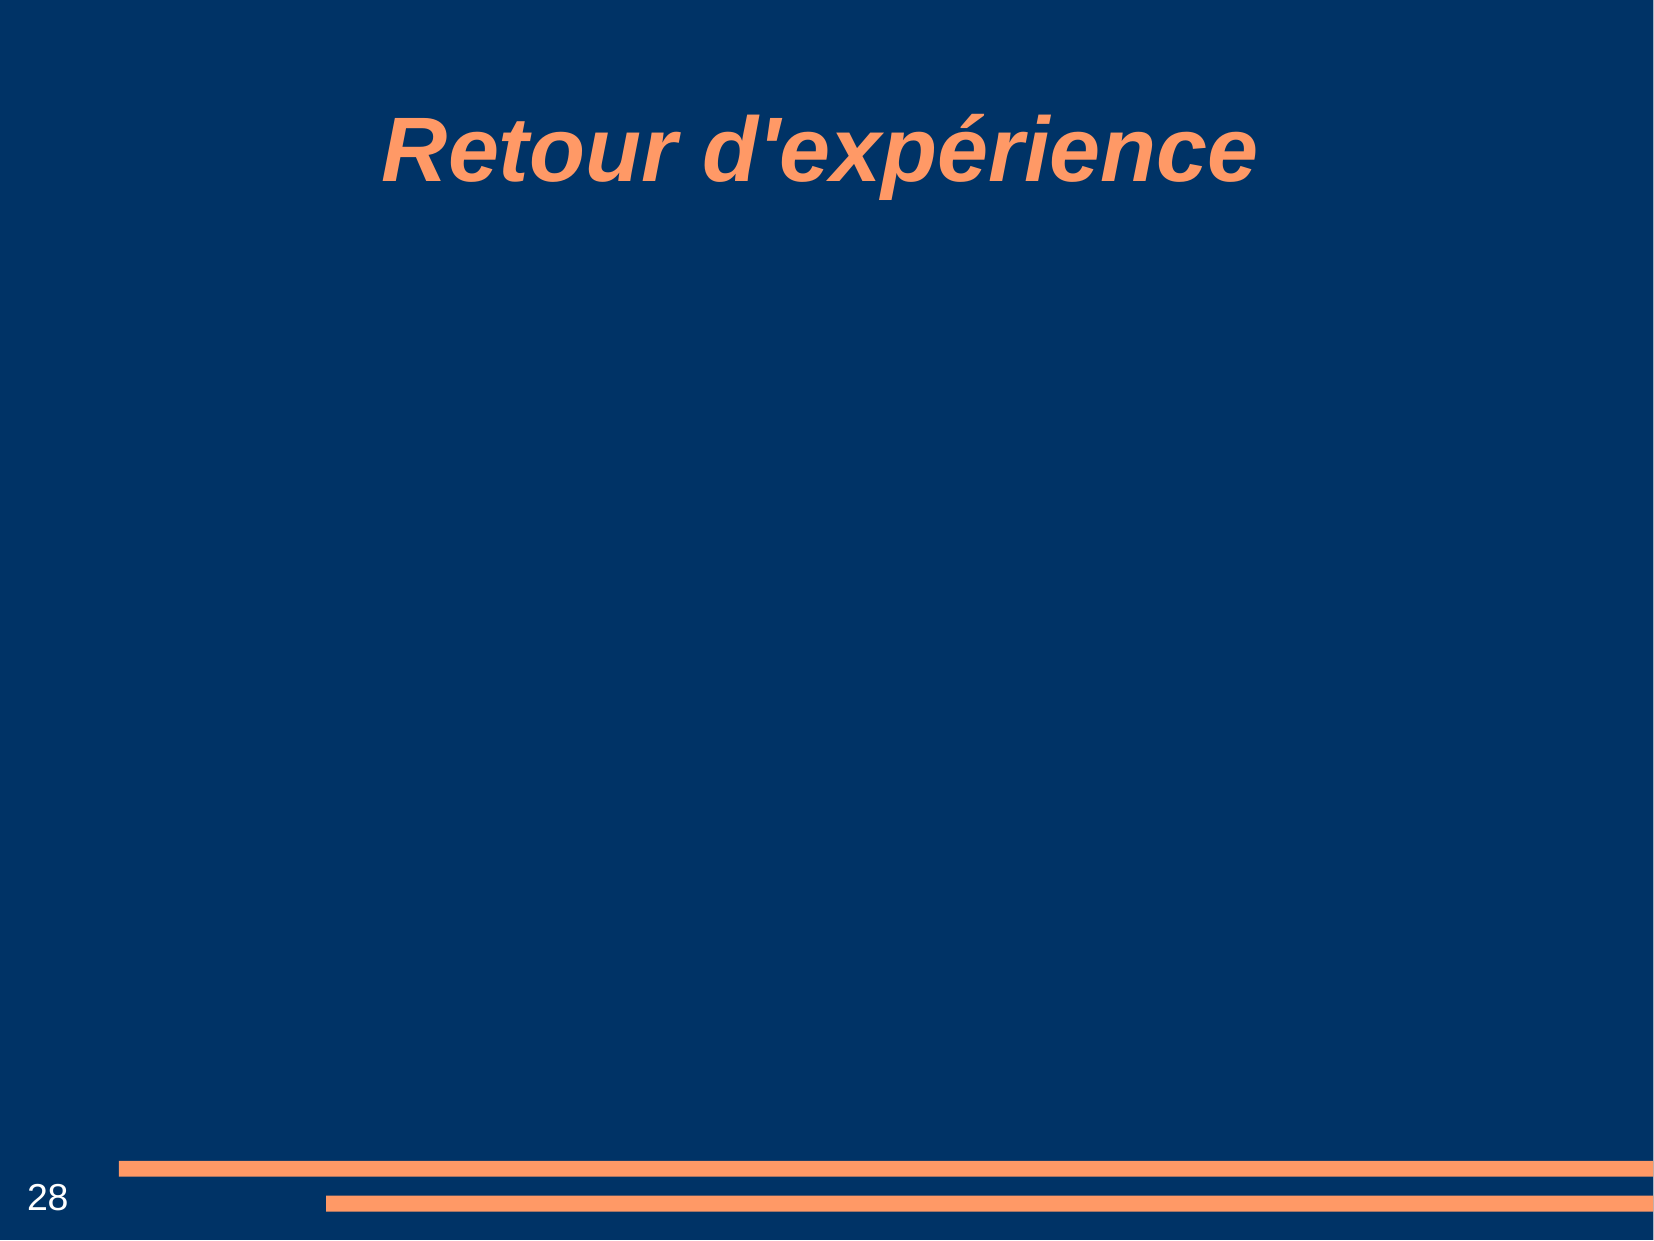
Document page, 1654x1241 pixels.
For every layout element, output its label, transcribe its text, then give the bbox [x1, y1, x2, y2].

title Retour d'expérience [35, 46, 1607, 254]
